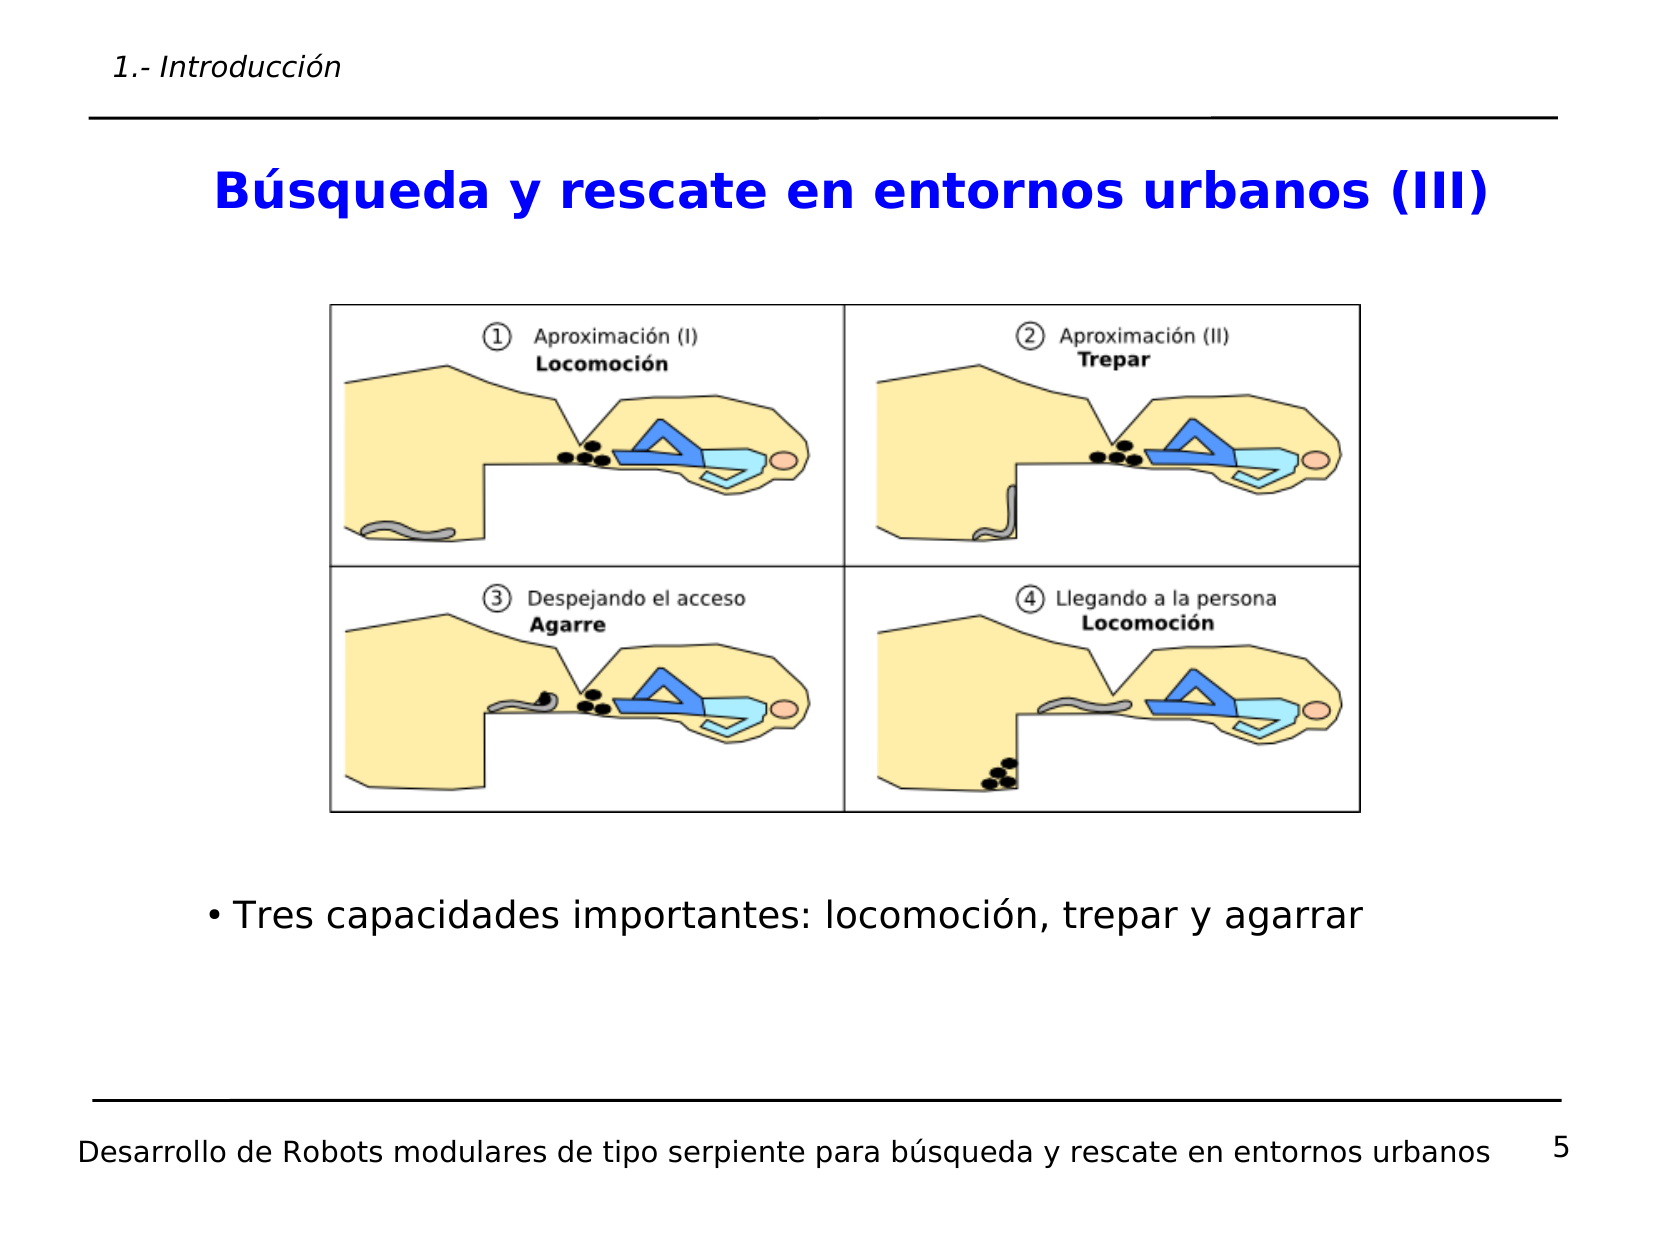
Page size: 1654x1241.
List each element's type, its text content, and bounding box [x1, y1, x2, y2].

text_box Tres capacidades importantes: locomoción, trepar y agarrar [193, 886, 1381, 946]
text_box Búsqueda y rescate en entornos urbanos (III) [199, 154, 1506, 228]
text_box Desarrollo de Robots modulares de tipo serpiente para búsqueda y rescate en entornos urbanos [62, 1127, 1508, 1177]
picture [329, 304, 1361, 813]
text_box 1.- Introducción [97, 42, 358, 93]
